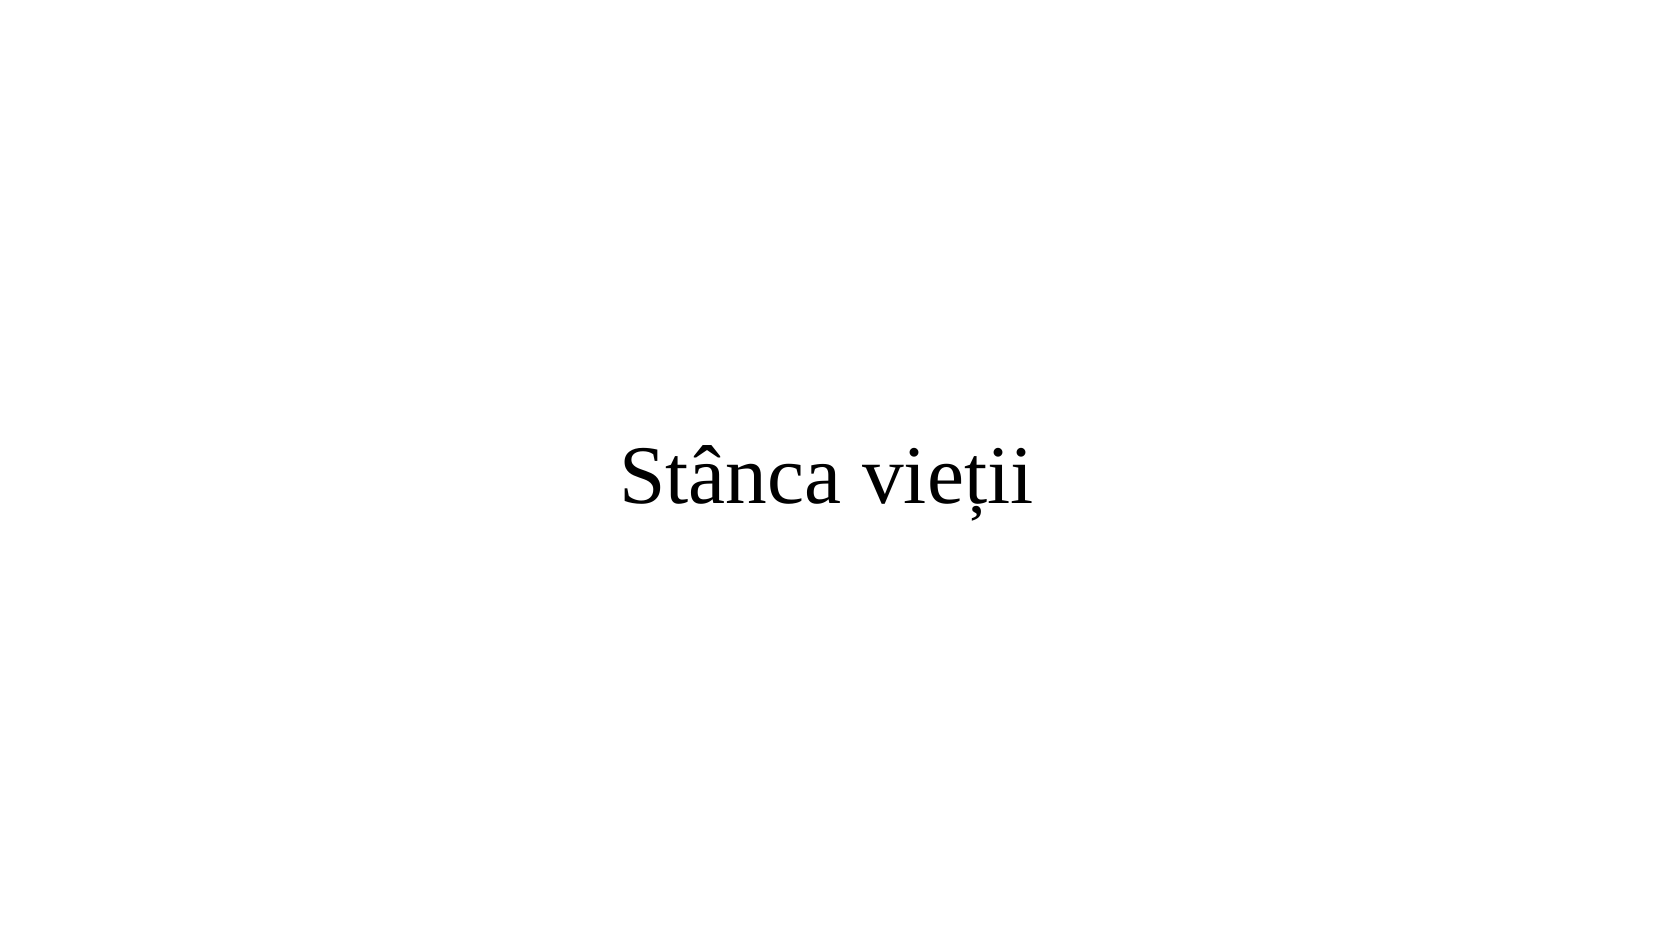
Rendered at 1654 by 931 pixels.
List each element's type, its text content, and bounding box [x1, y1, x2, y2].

title Stânca vieții [165, 420, 1489, 521]
